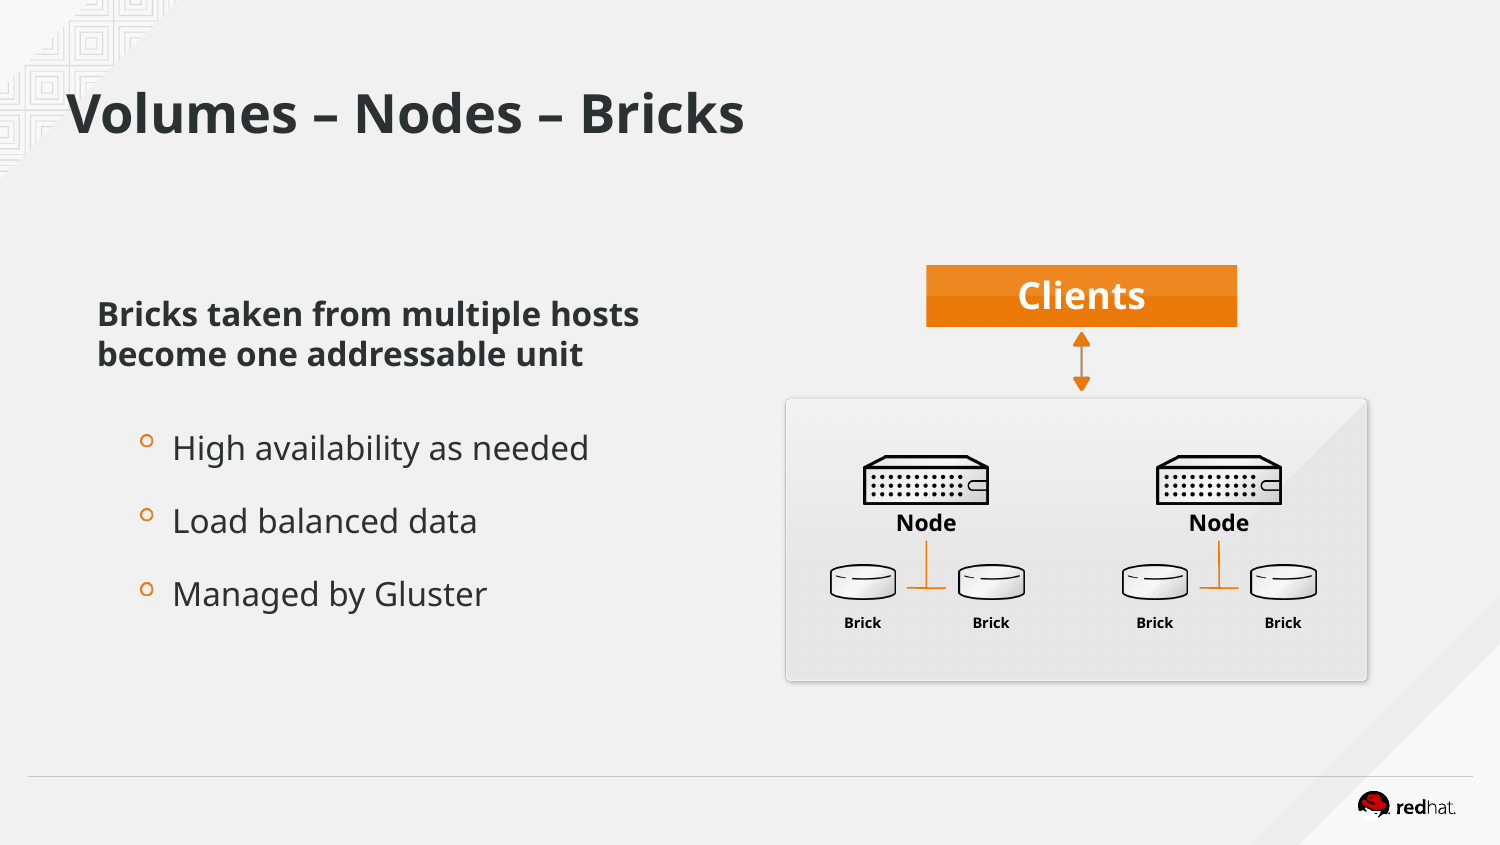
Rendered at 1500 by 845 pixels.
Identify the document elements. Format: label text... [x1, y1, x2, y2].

picture [0, 0, 1500, 845]
title Volumes – Nodes – Bricks [51, 64, 1449, 159]
text_box Brick [948, 605, 1034, 641]
text_box Clients [926, 263, 1238, 325]
list High availability as needed Load balanced data Managed by Gluster [157, 406, 748, 624]
text_box Node [1151, 507, 1287, 537]
text_box Brick [1112, 605, 1198, 641]
text_box Node [859, 507, 994, 537]
text_box Brick [1240, 605, 1326, 641]
text_box Brick [820, 605, 906, 641]
list Bricks taken from multiple hosts become one addressable unit [81, 278, 766, 414]
